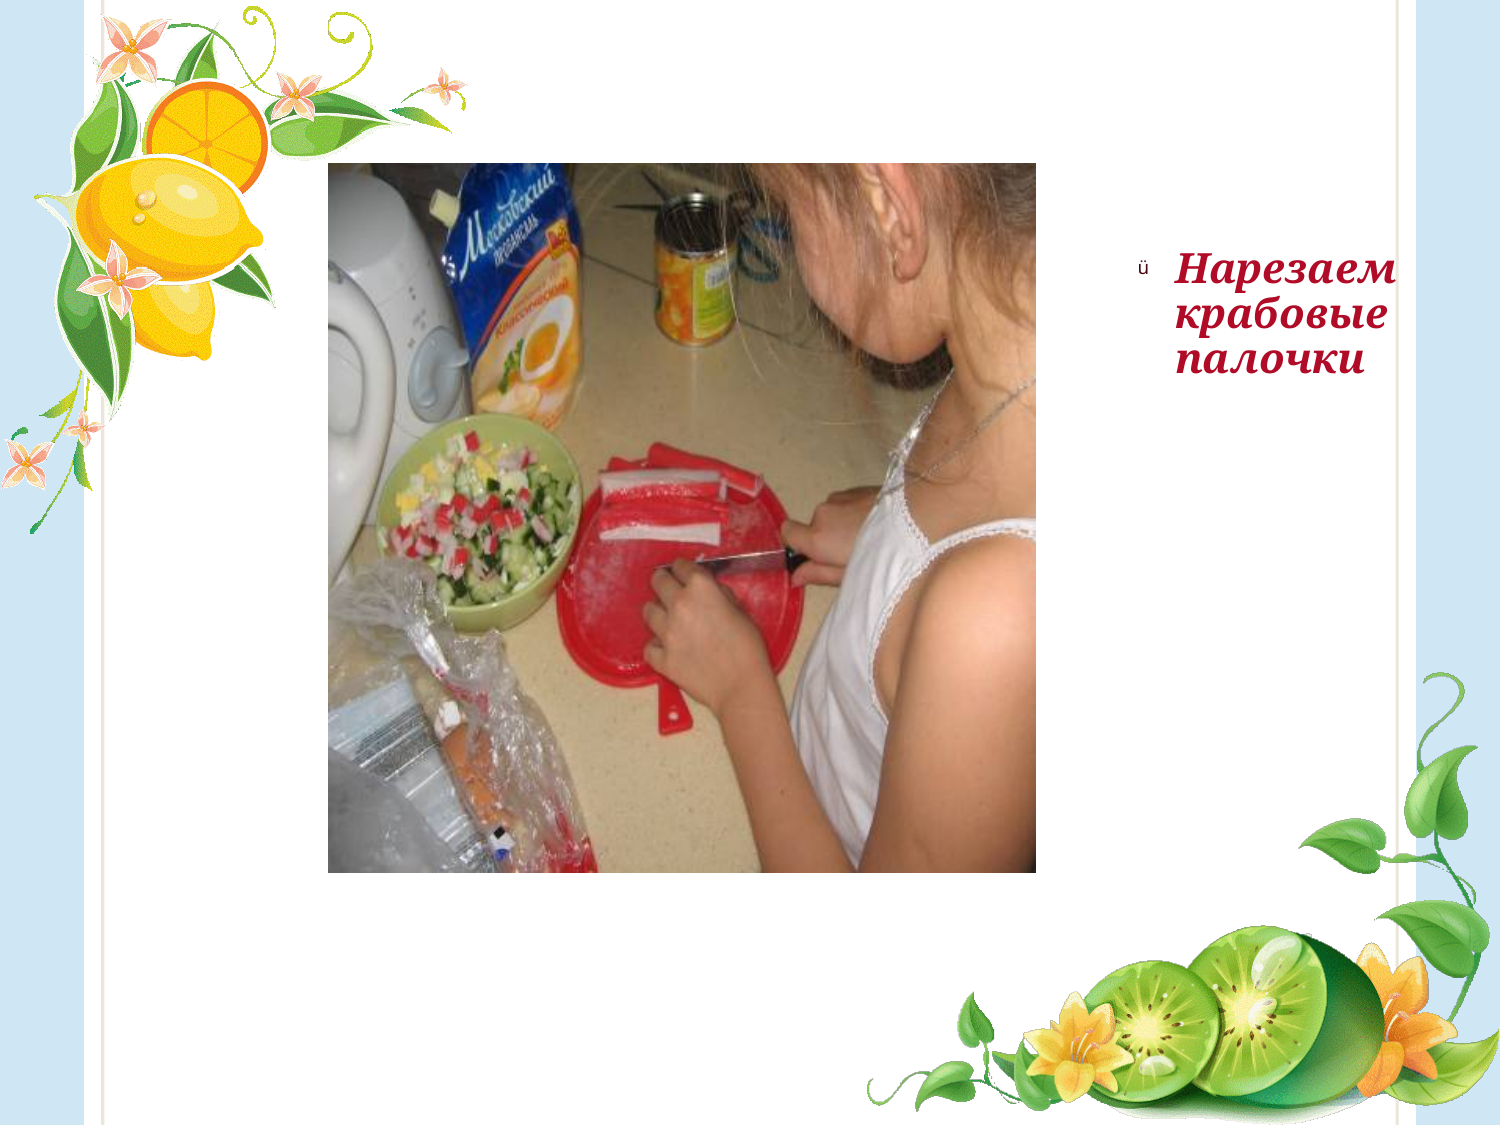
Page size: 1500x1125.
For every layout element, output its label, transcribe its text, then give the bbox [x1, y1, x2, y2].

title Нарезаем крабовые палочки [1115, 239, 1500, 563]
picture [0, 0, 1500, 1125]
